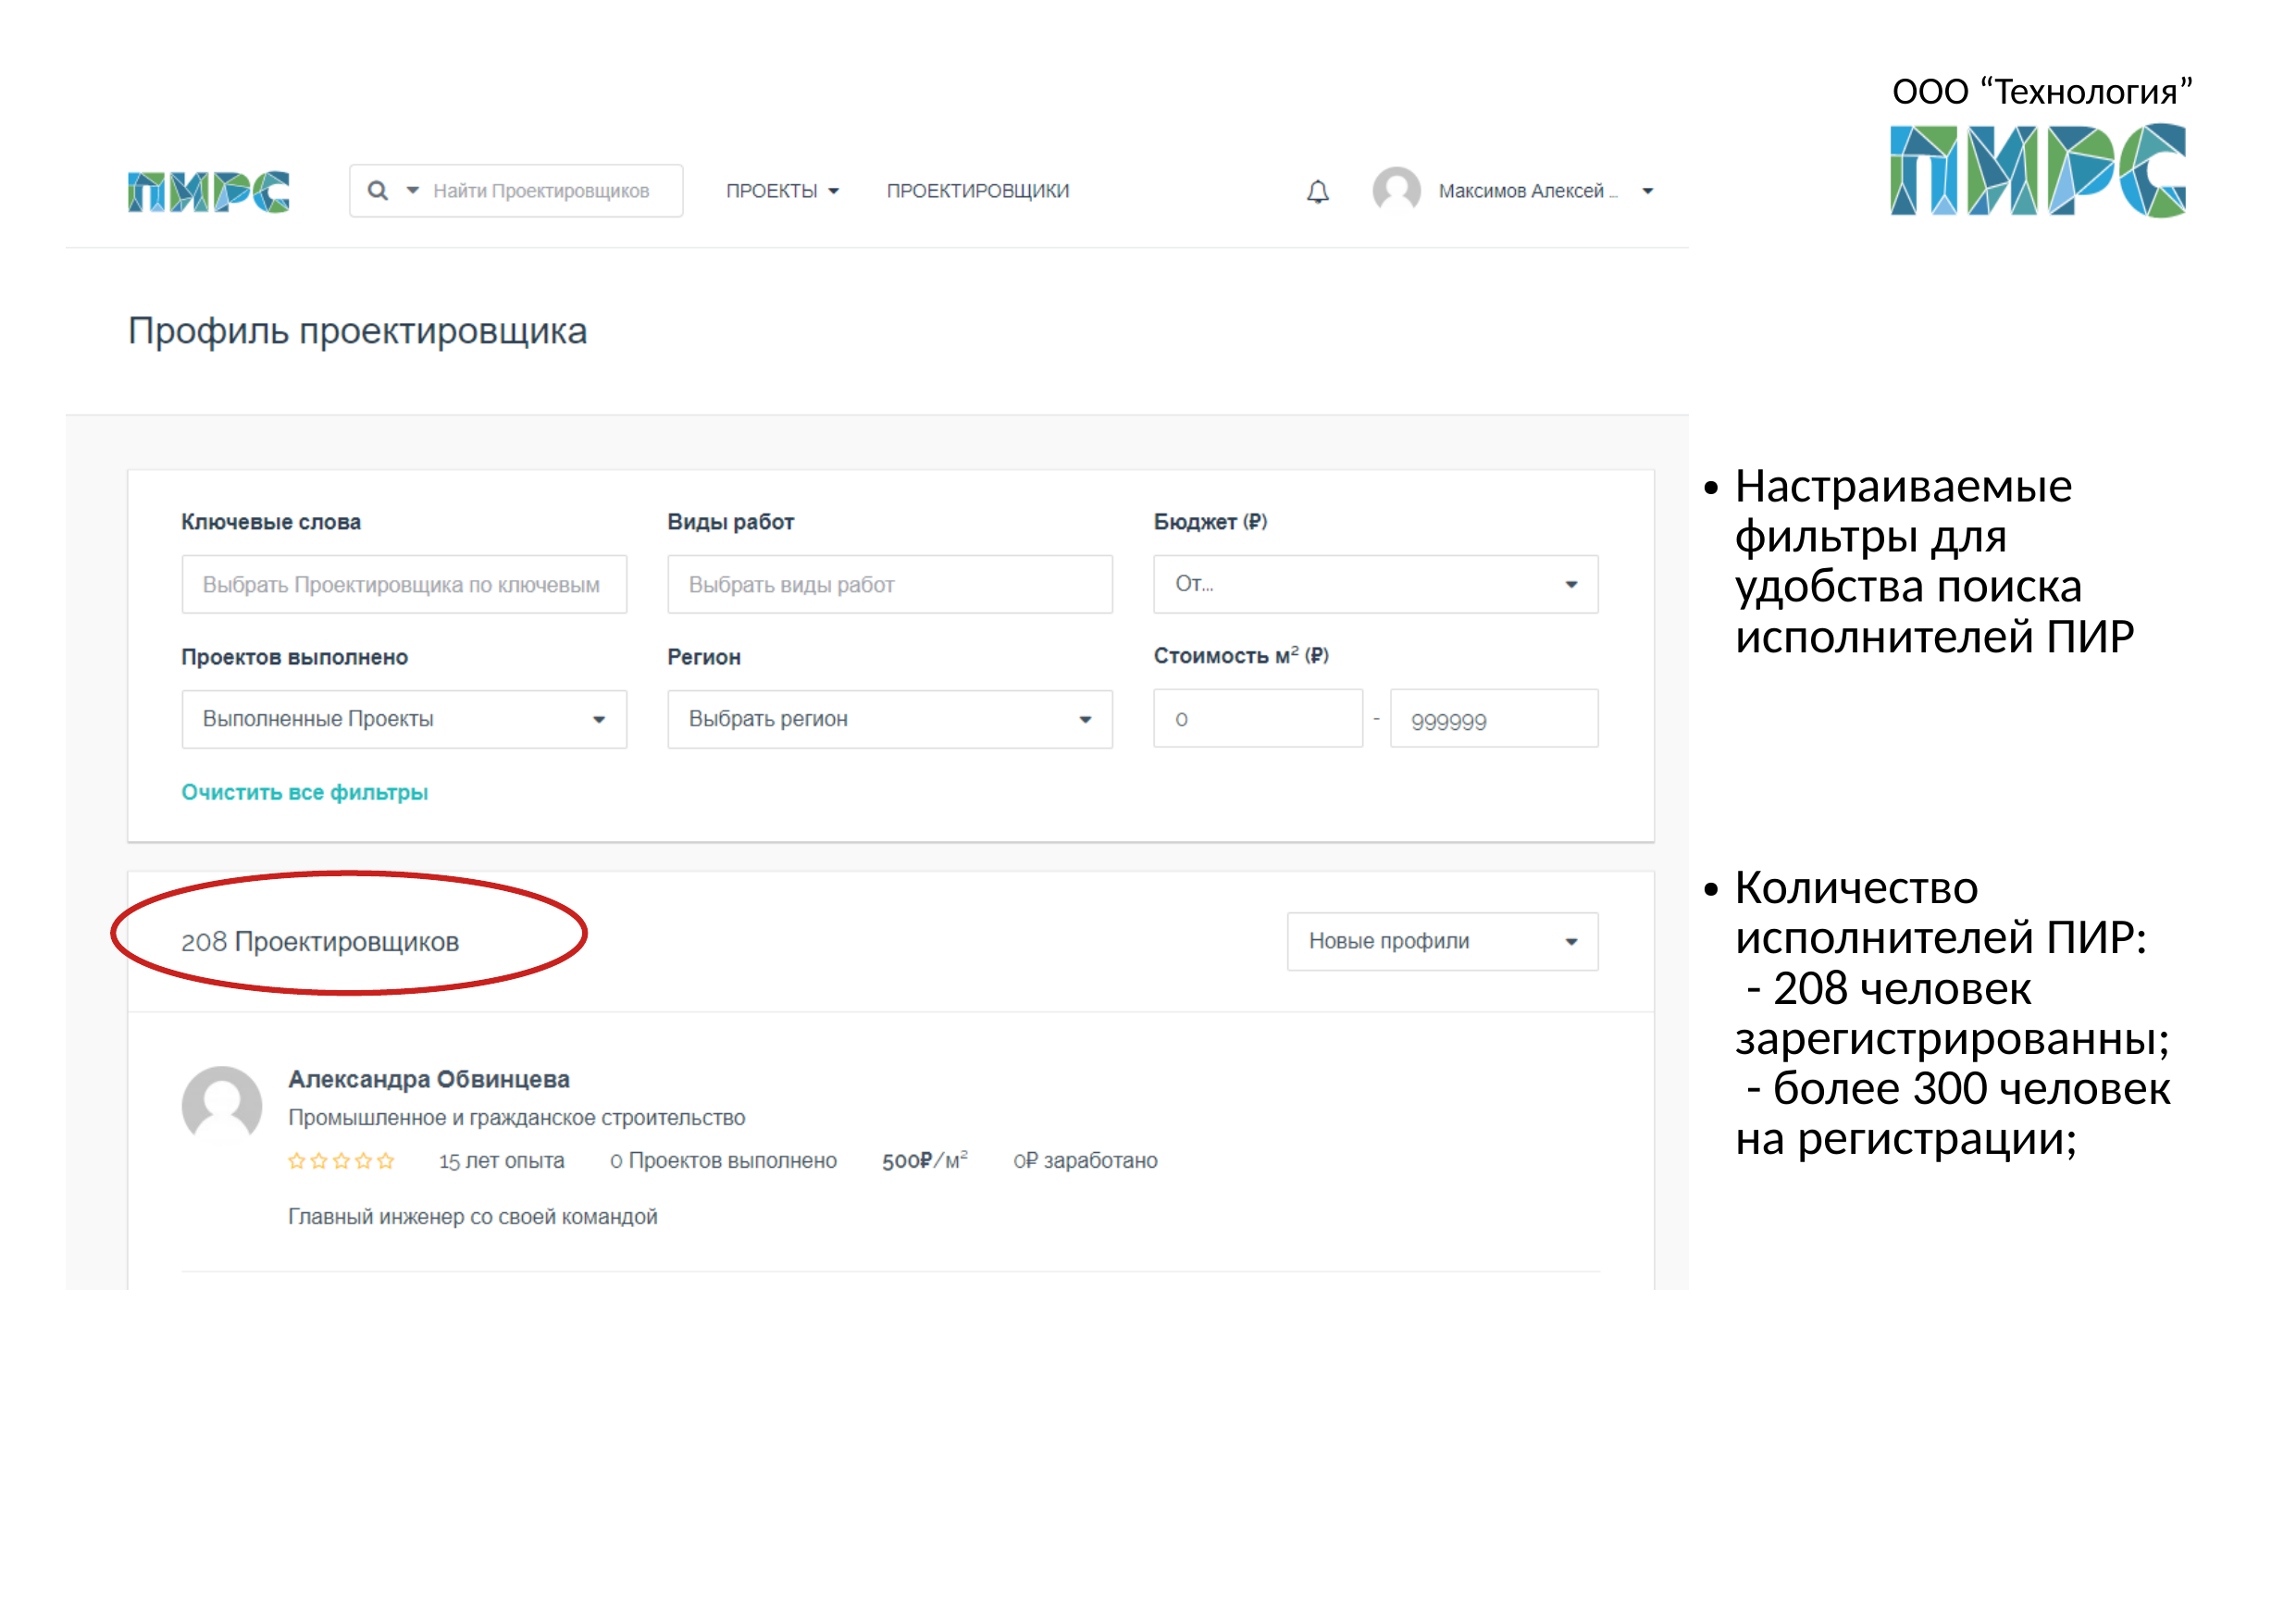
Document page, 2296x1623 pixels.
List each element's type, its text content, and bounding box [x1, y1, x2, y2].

picture [66, 151, 1689, 1291]
text_box Настраиваемые фильтры для удобства поиска исполнителей ПИР Количество исполнителей ПИР: - 208 человек зарегистрированны; - более 300 человек на регистрации; [1688, 457, 2221, 1426]
picture [1879, 139, 2197, 233]
text_box ООО “Технология” [1879, 68, 2209, 139]
